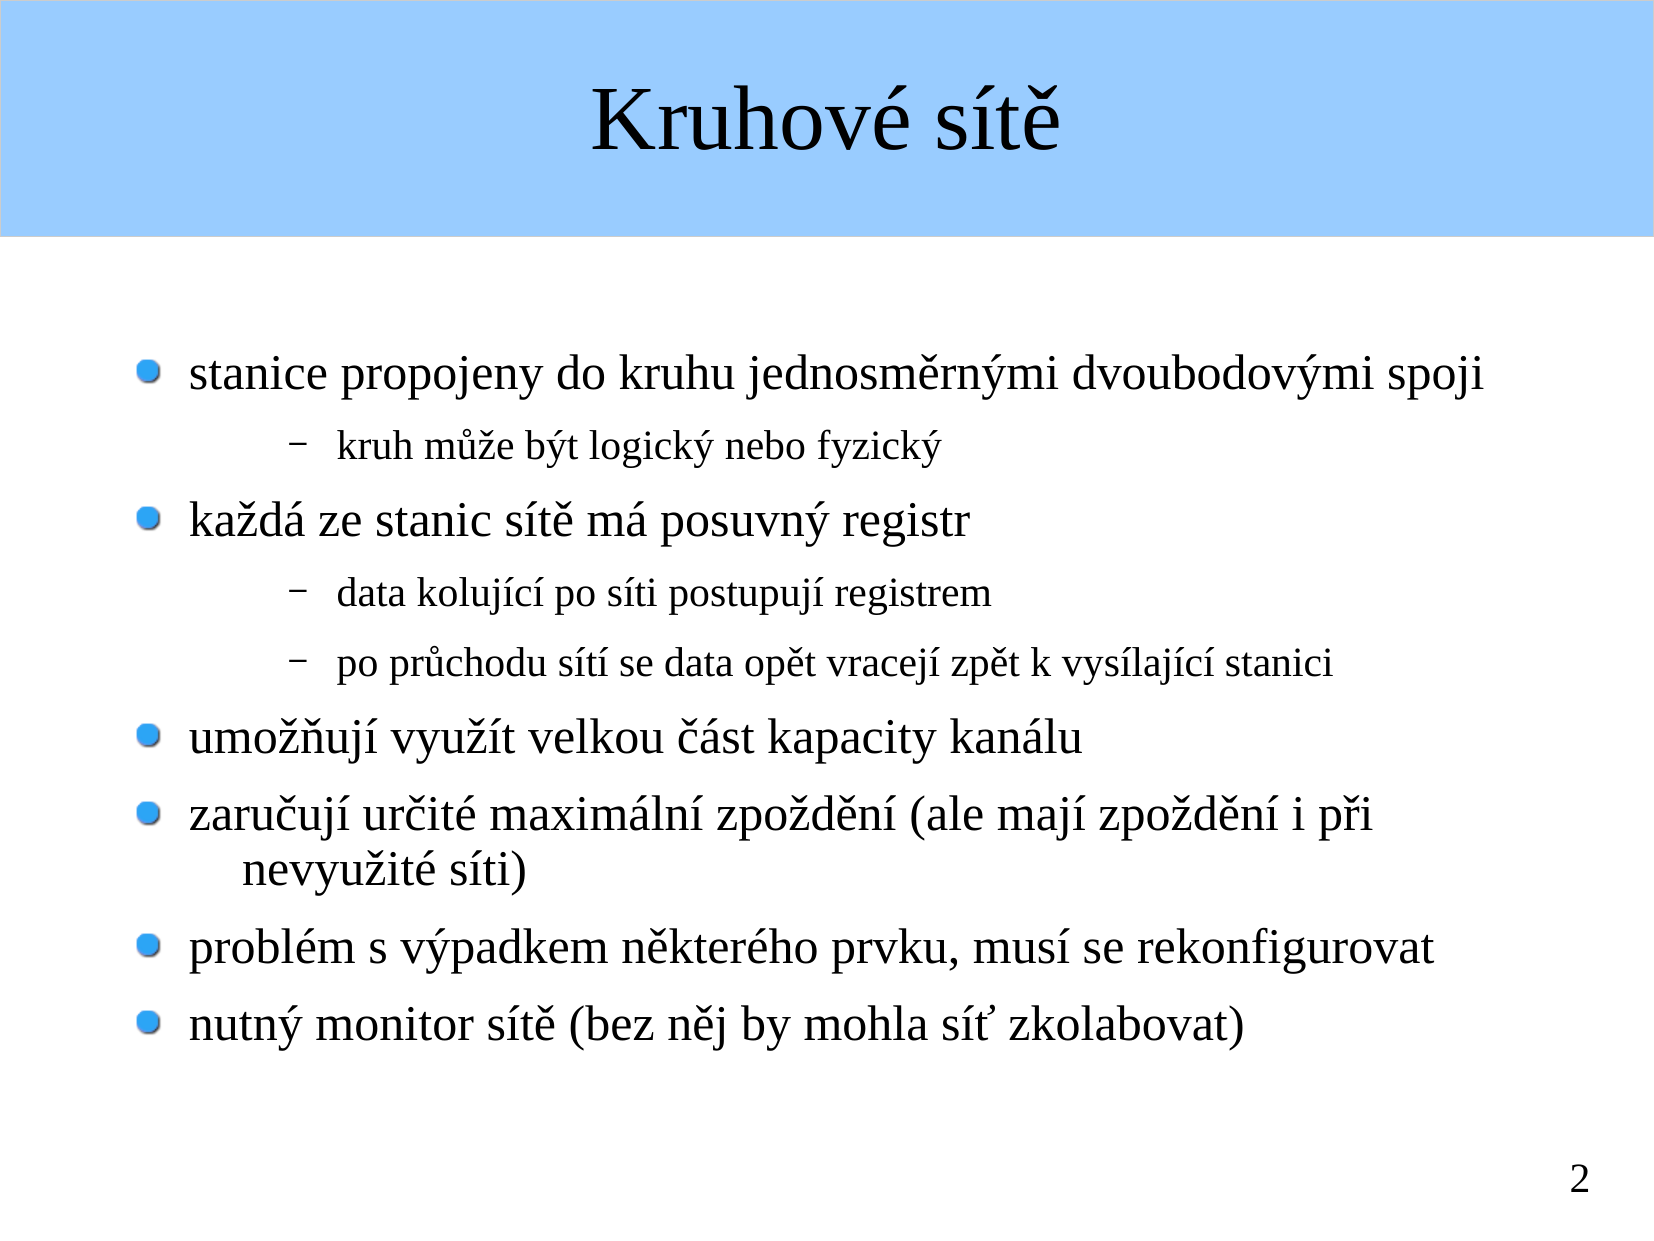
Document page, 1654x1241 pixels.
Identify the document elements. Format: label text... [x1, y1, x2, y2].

list stanice propojeny do kruhu jednosměrnými dvoubodovými spoji kruh může být logický nebo fyzický každá ze stanic sítě má posuvný registr data kolující po síti postupují registrem po průchodu sítí se data opět vracejí zpět k vysílající stanici umožňují využít velkou část kapacity kanálu zaručují určité maximální zpoždění (ale mají zpoždění i při nevyužité síti) problém s výpadkem některého prvku, musí se rekonfigurovat nutný monitor sítě (bez něj by mohla síť zkolabovat) [100, 344, 1548, 1176]
title Kruhové sítě [0, 0, 1654, 237]
